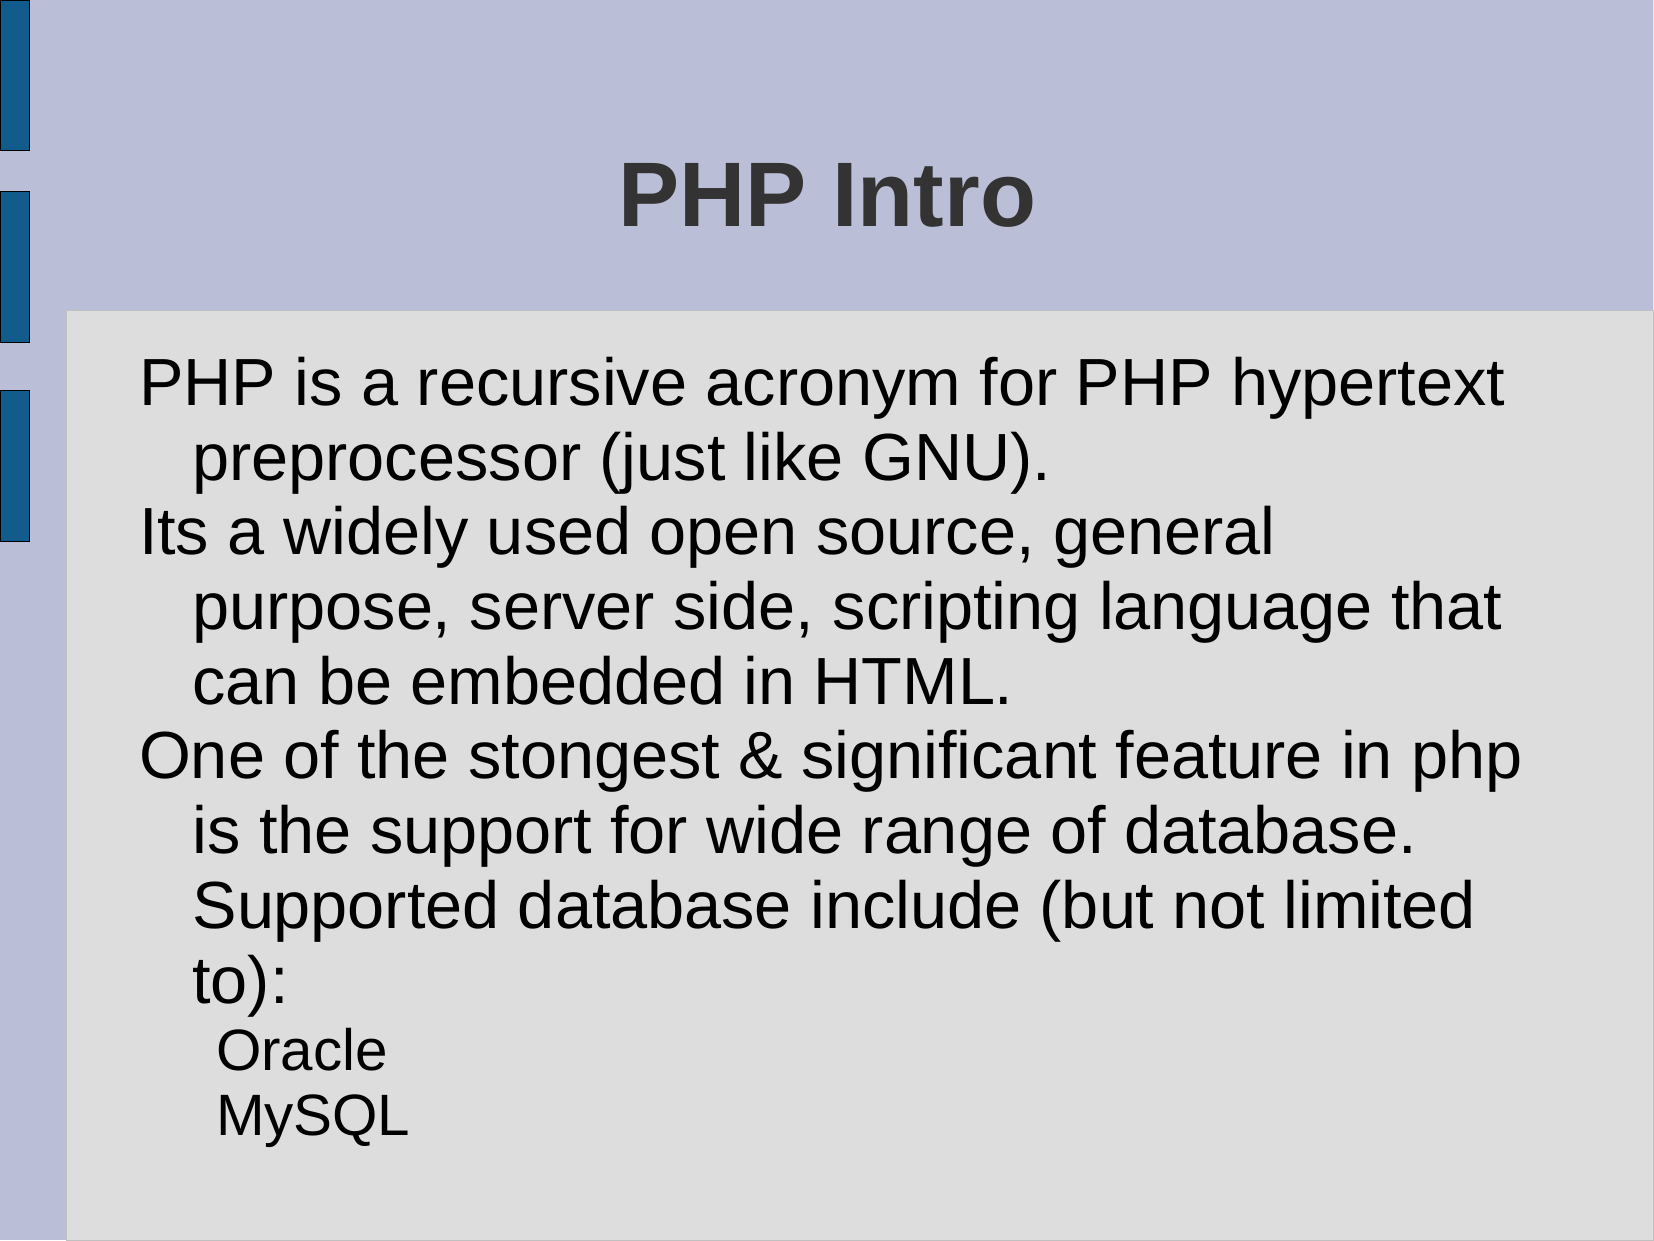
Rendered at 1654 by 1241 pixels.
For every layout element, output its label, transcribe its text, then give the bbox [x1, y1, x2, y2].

list PHP is a recursive acronym for PHP hypertext preprocessor (just like GNU). Its a widely used open source, general purpose, server side, scripting language that can be embedded in HTML. One of the stongest & significant feature in php is the support for wide range of database. Supported database include (but not limited to): Oracle MySQL [121, 344, 1534, 1148]
title PHP Intro [121, 91, 1534, 299]
